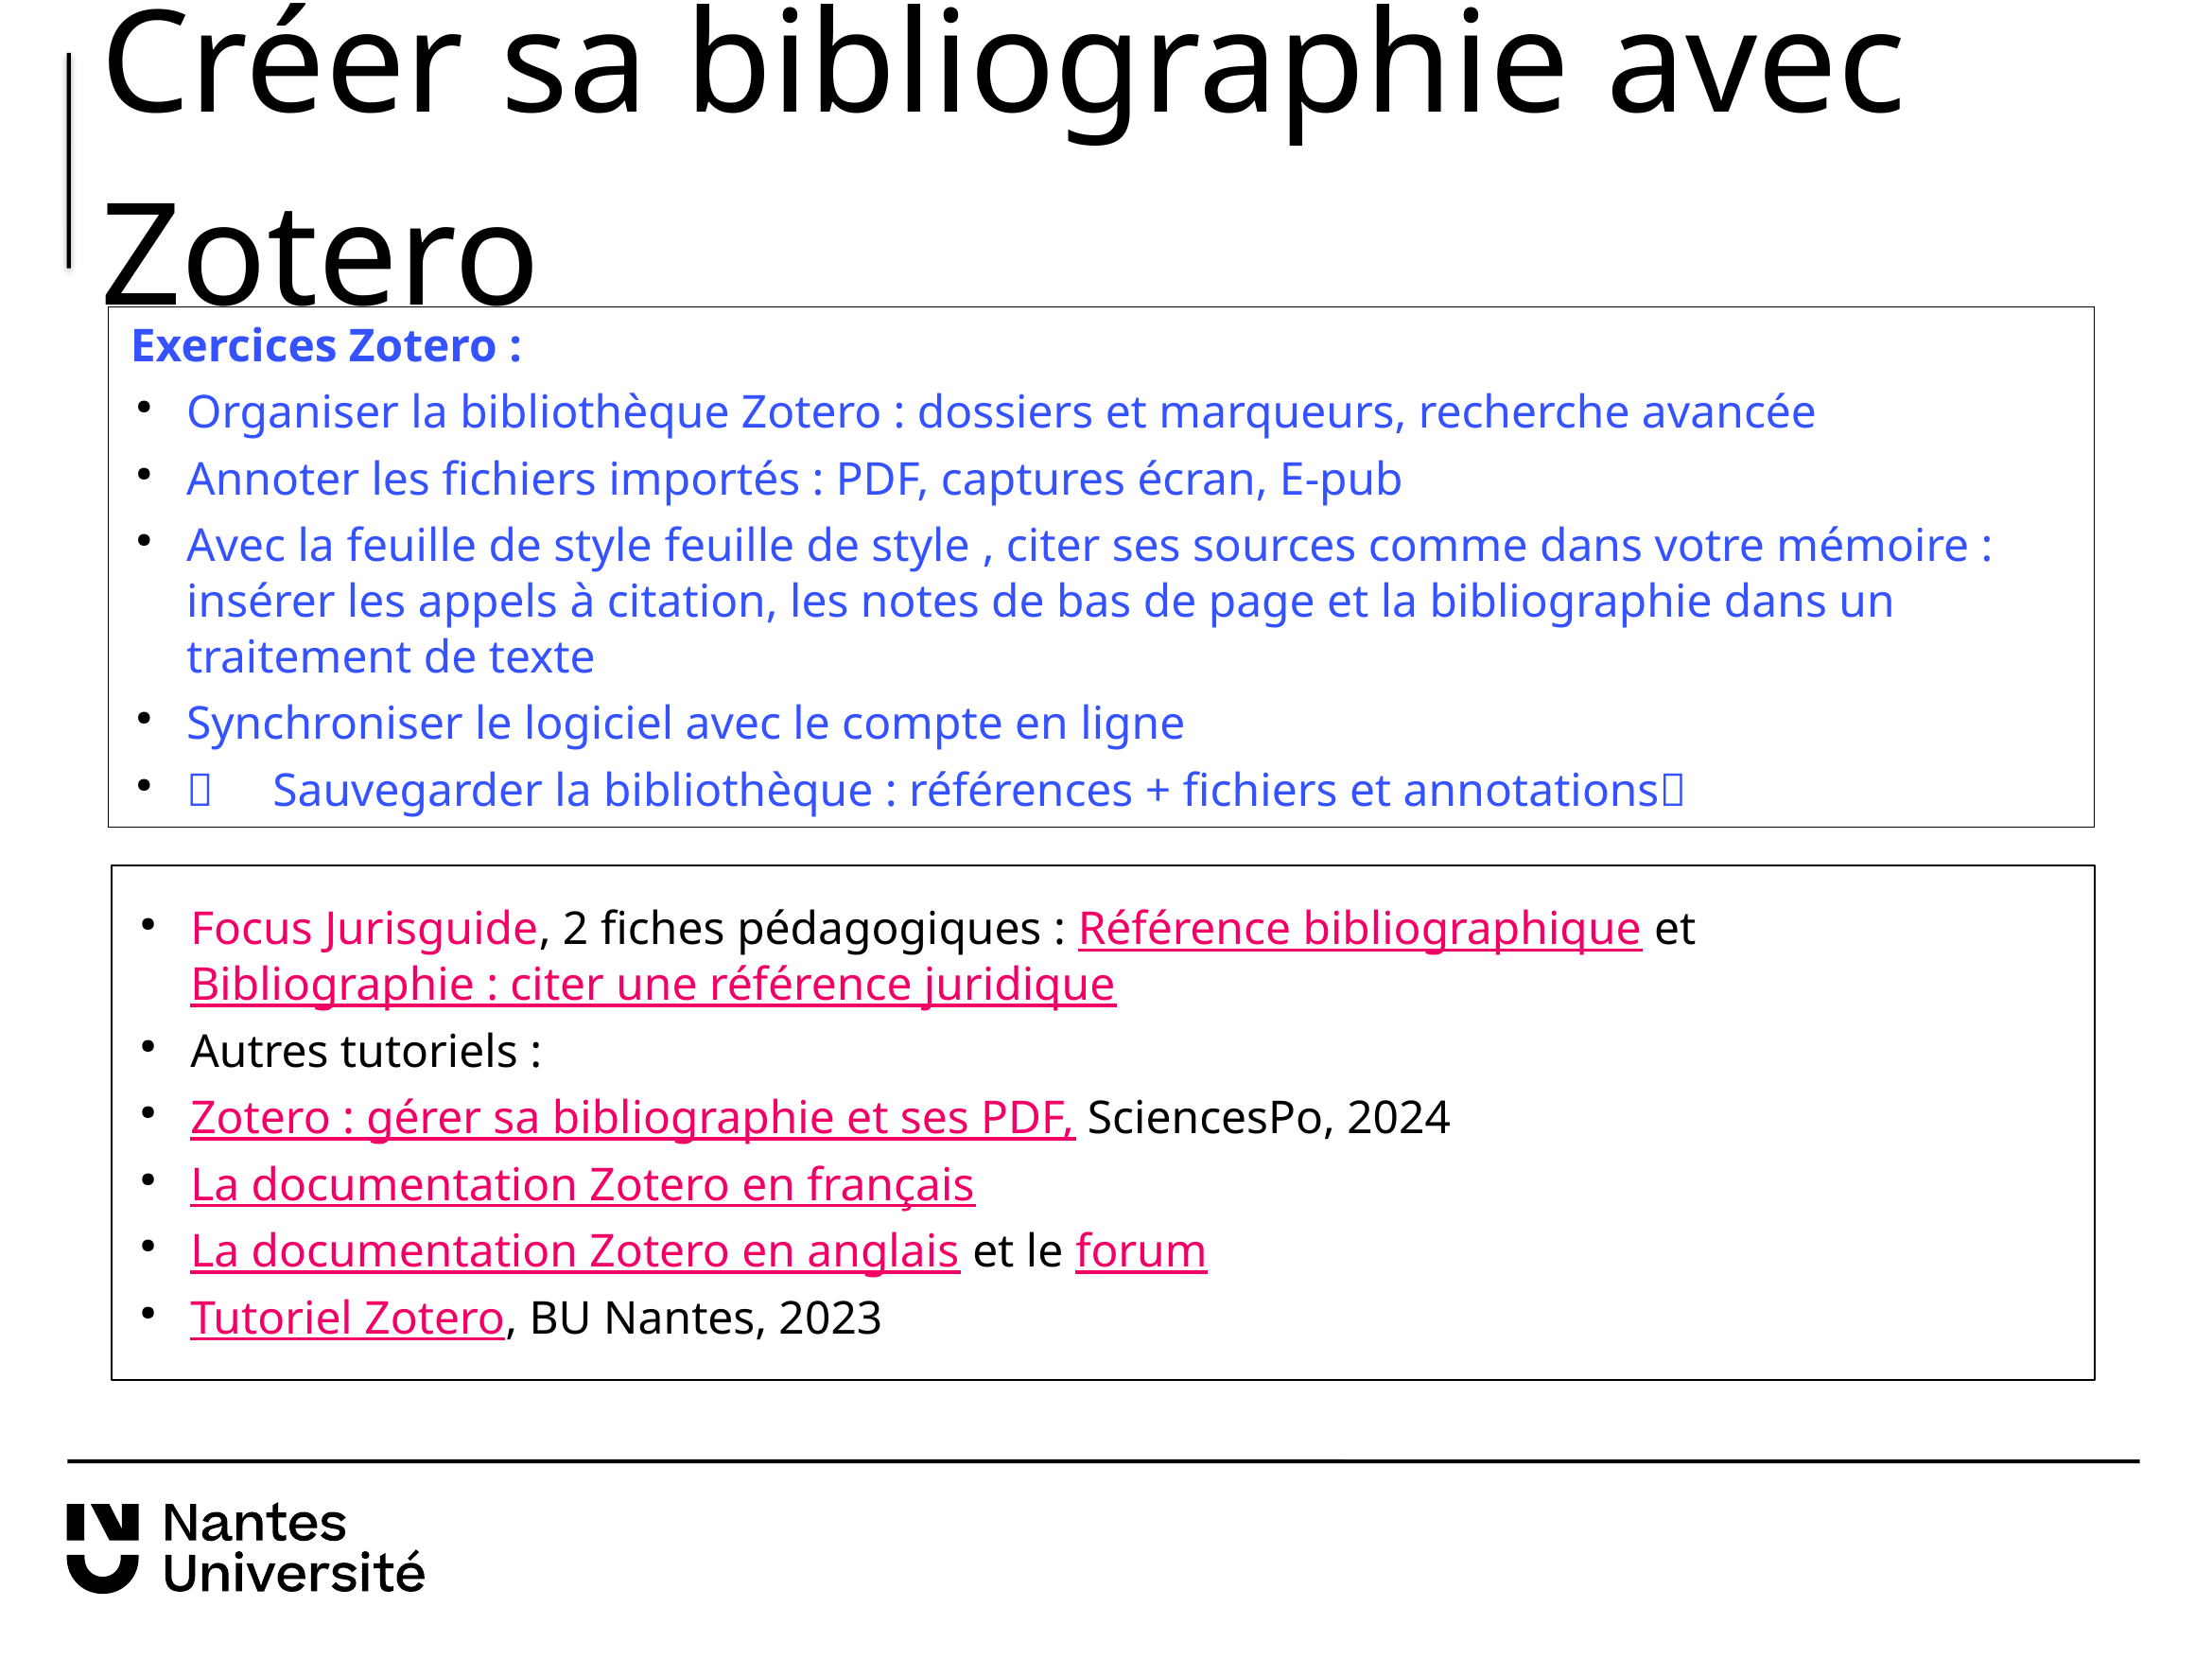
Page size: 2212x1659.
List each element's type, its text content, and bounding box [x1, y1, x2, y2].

list Focus Jurisguide, 2 fiches pédagogiques : Référence bibliographique et Bibliographie : citer une référence juridique Autres tutoriels : Zotero : gérer sa bibliographie et ses PDF, SciencesPo, 2024 La documentation Zotero en français La documentation Zotero en anglais et le forum Tutoriel Zotero, BU Nantes, 2023 [112, 865, 2095, 1380]
title Créer sa bibliographie avec Zotero [100, 56, 2212, 252]
list Exercices Zotero : Organiser la bibliothèque Zotero : dossiers et marqueurs, recherche avancée Annoter les fichiers importés : PDF, captures écran, E-pub Avec la feuille de style feuille de style , citer ses sources comme dans votre mémoire : insérer les appels à citation, les notes de bas de page et la bibliographie dans un traitement de texte Synchroniser le logiciel avec le compte en ligne 🚩 Sauvegarder la bibliothèque : références + fichiers et annotations🚩 [108, 306, 2095, 828]
